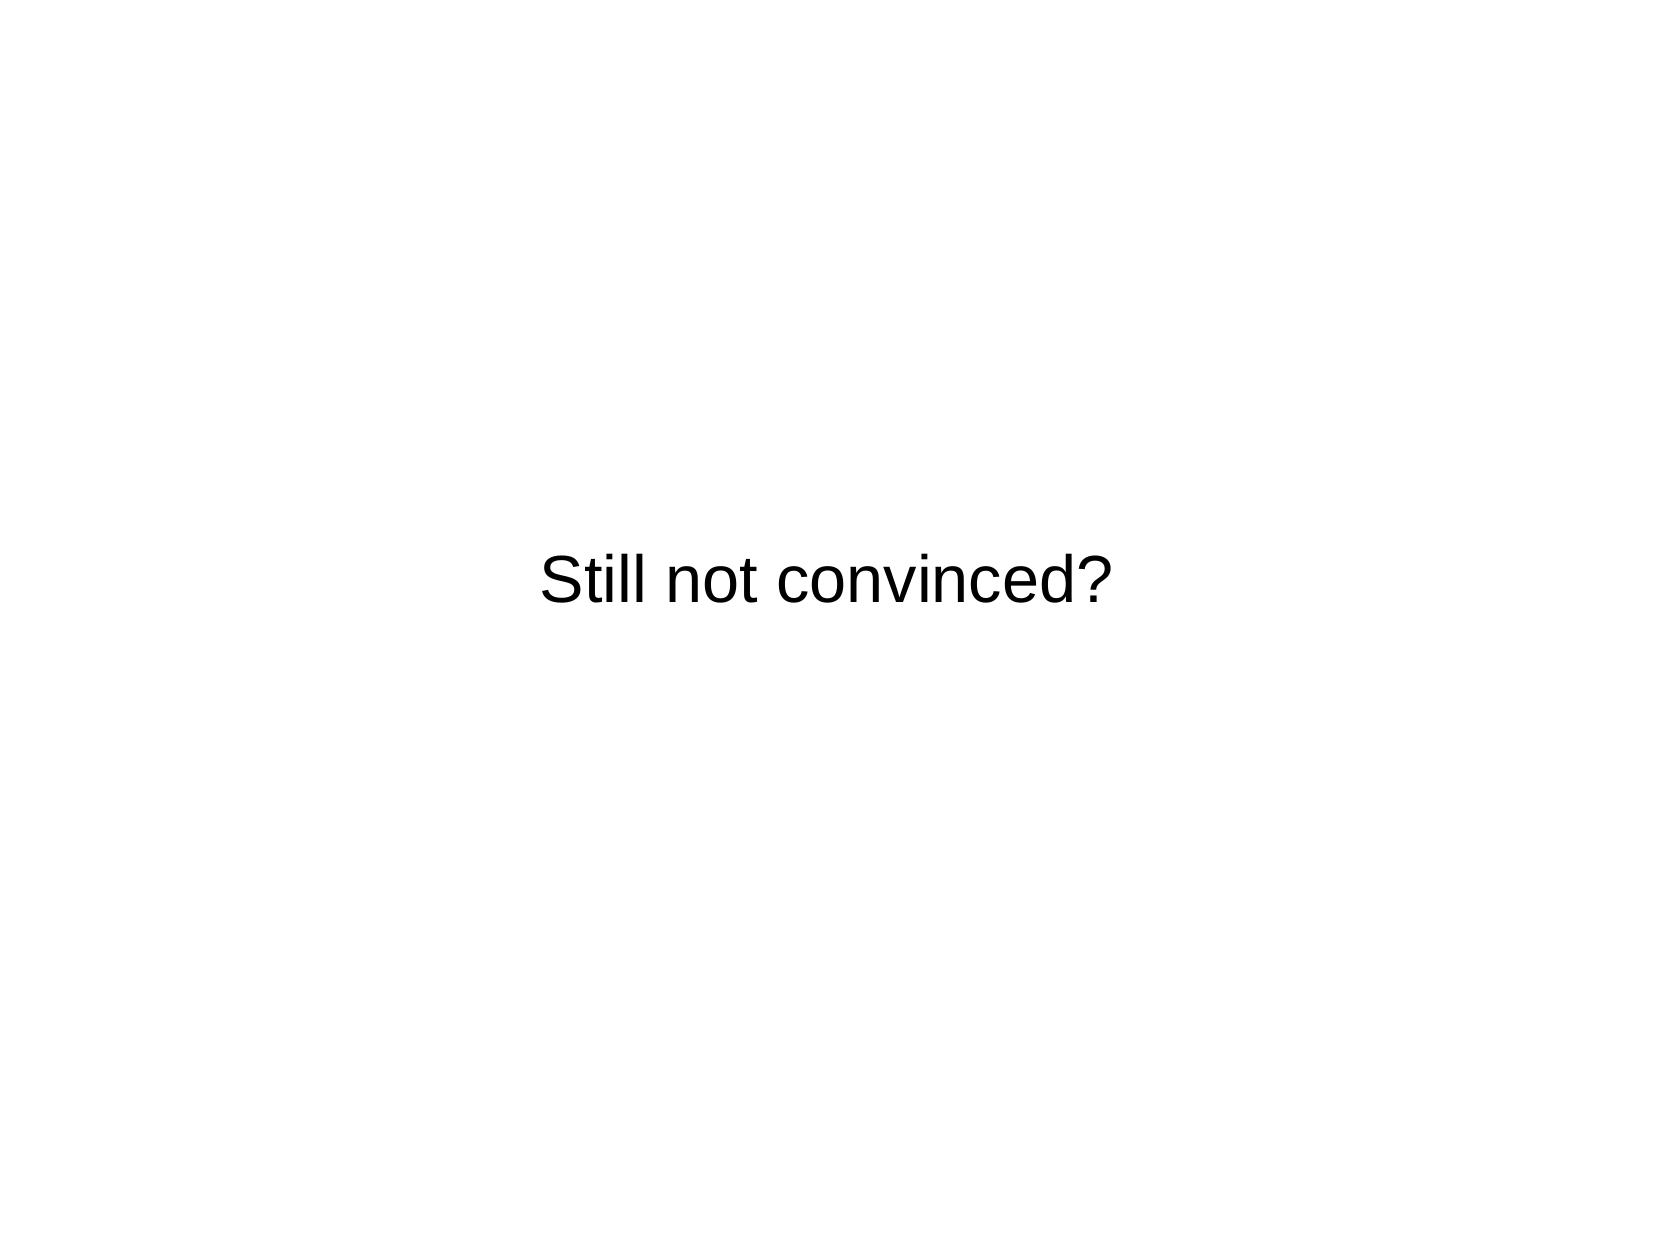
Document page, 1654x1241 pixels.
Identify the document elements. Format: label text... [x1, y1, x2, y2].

subtitle Still not convinced? [82, 49, 1571, 1109]
